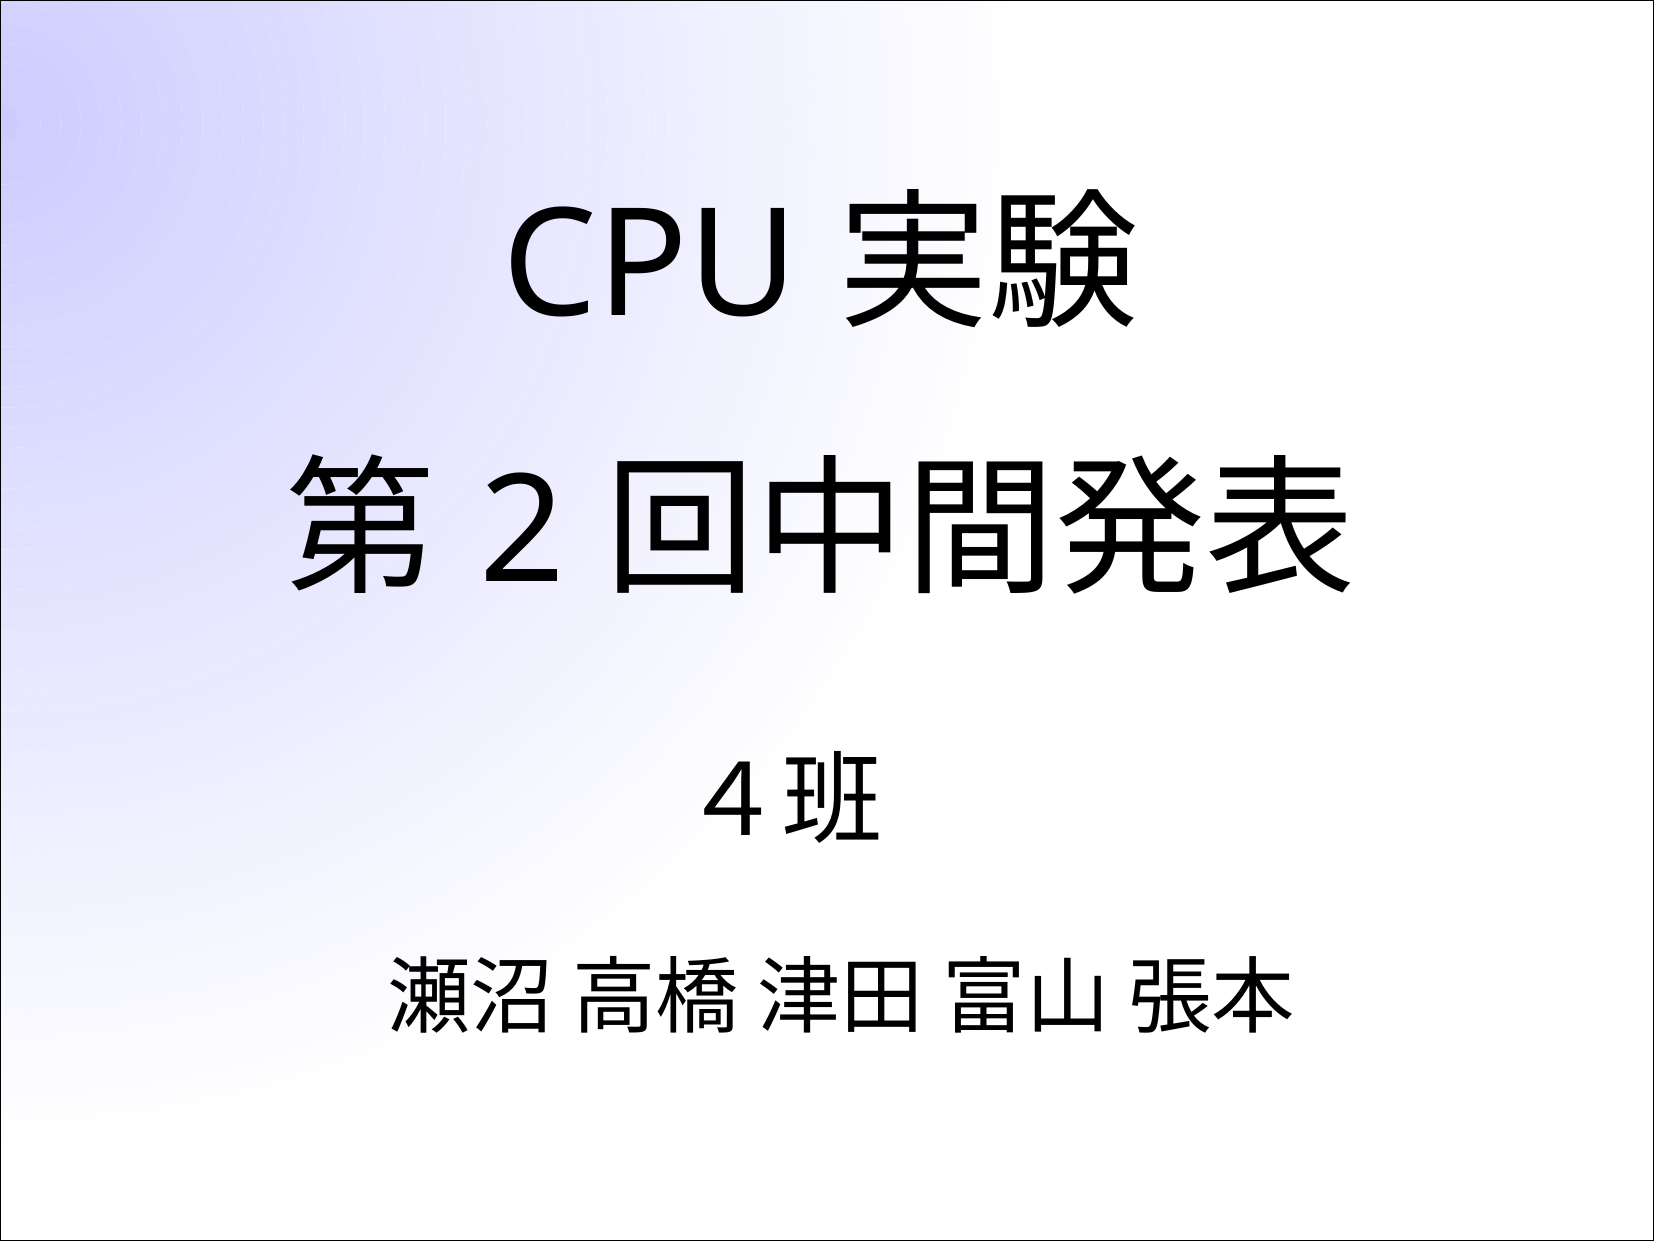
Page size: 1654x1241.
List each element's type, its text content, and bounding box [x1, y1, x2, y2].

title CPU実験 第2回中間発表 [114, 179, 1527, 588]
subtitle ４班 瀬沼 高橋 津田 富山 張本 [76, 642, 1489, 1128]
